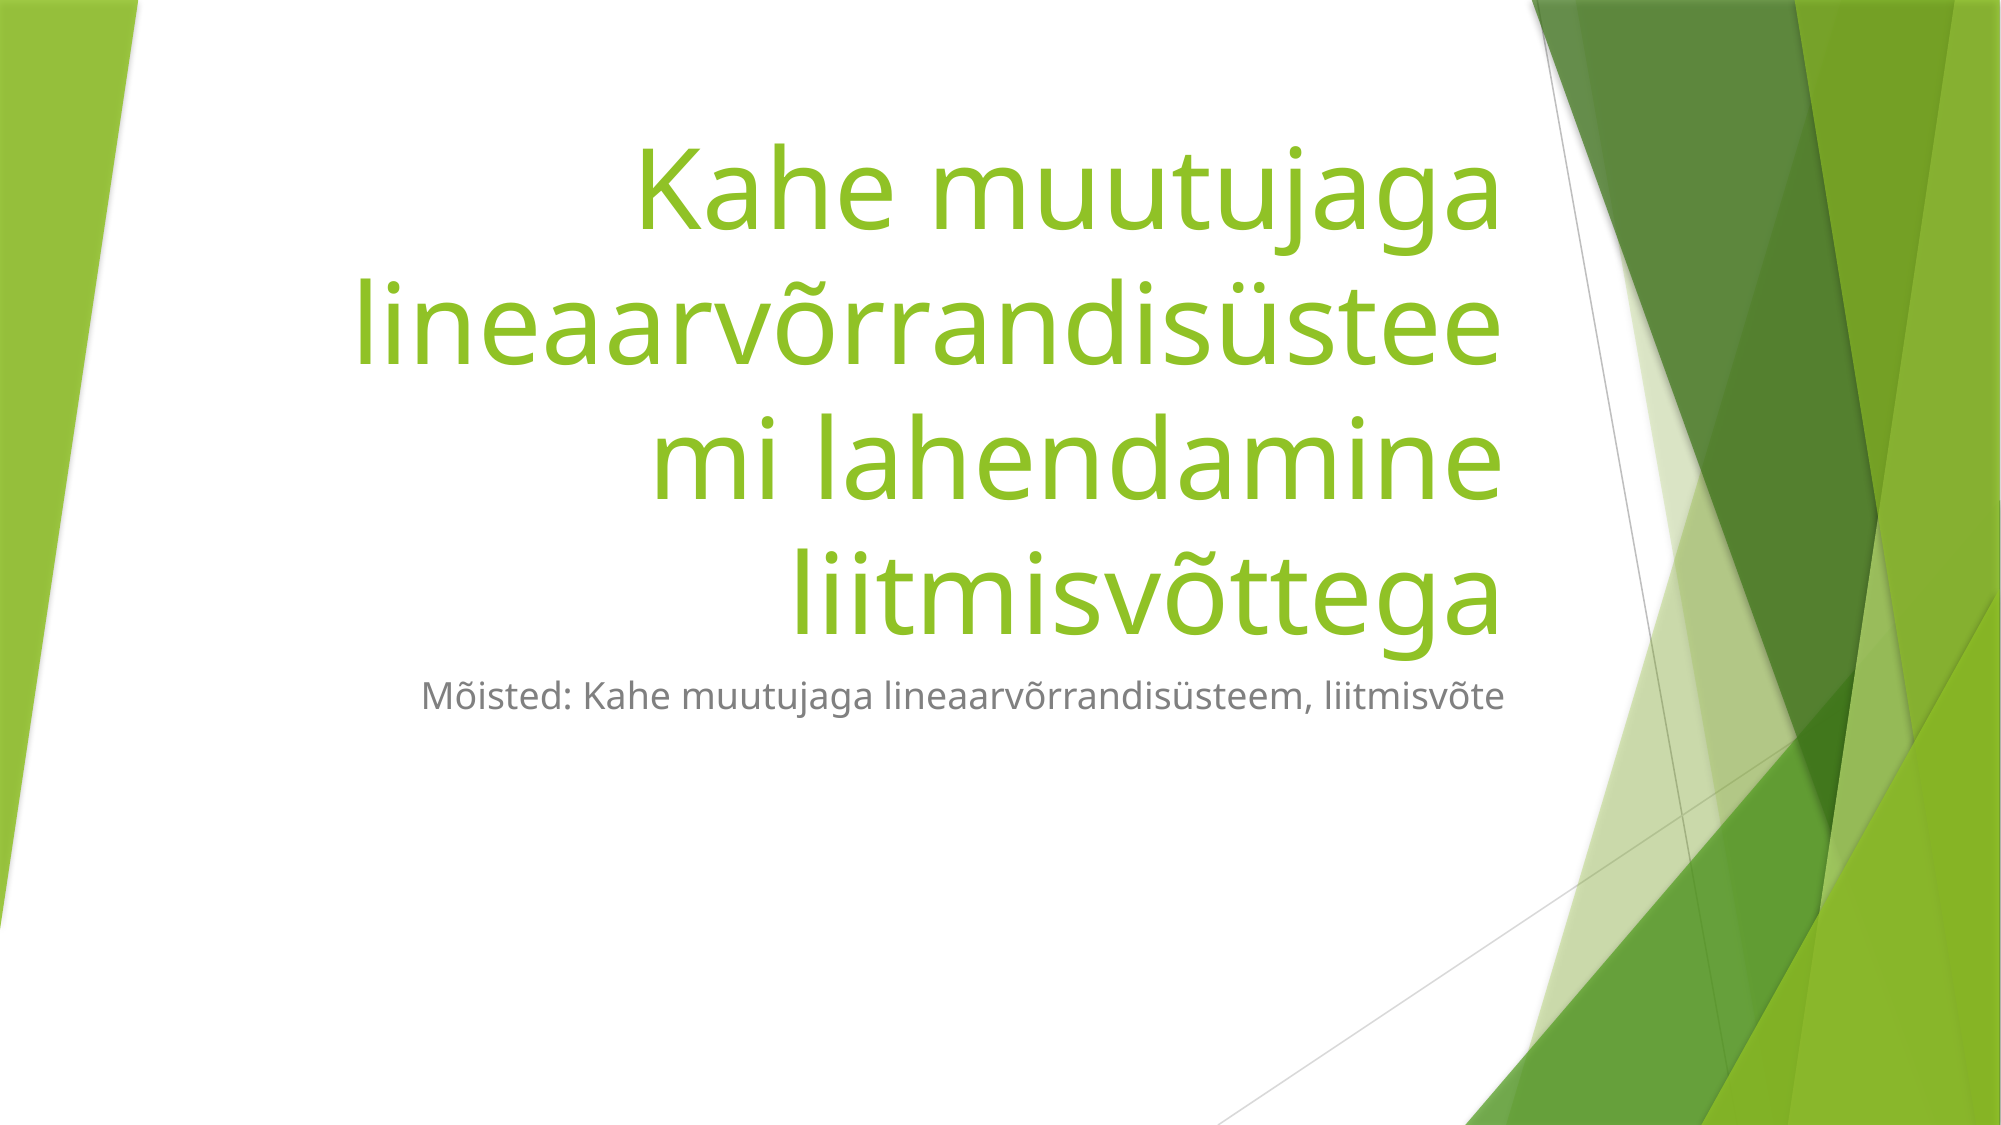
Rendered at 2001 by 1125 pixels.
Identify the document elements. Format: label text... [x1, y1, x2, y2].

title Kahe muutujaga lineaarvõrrandisüsteemi lahendamine liitmisvõttega [247, 394, 1522, 664]
subtitle Mõisted: Kahe muutujaga lineaarvõrrandisüsteem, liitmisvõte [247, 664, 1522, 845]
